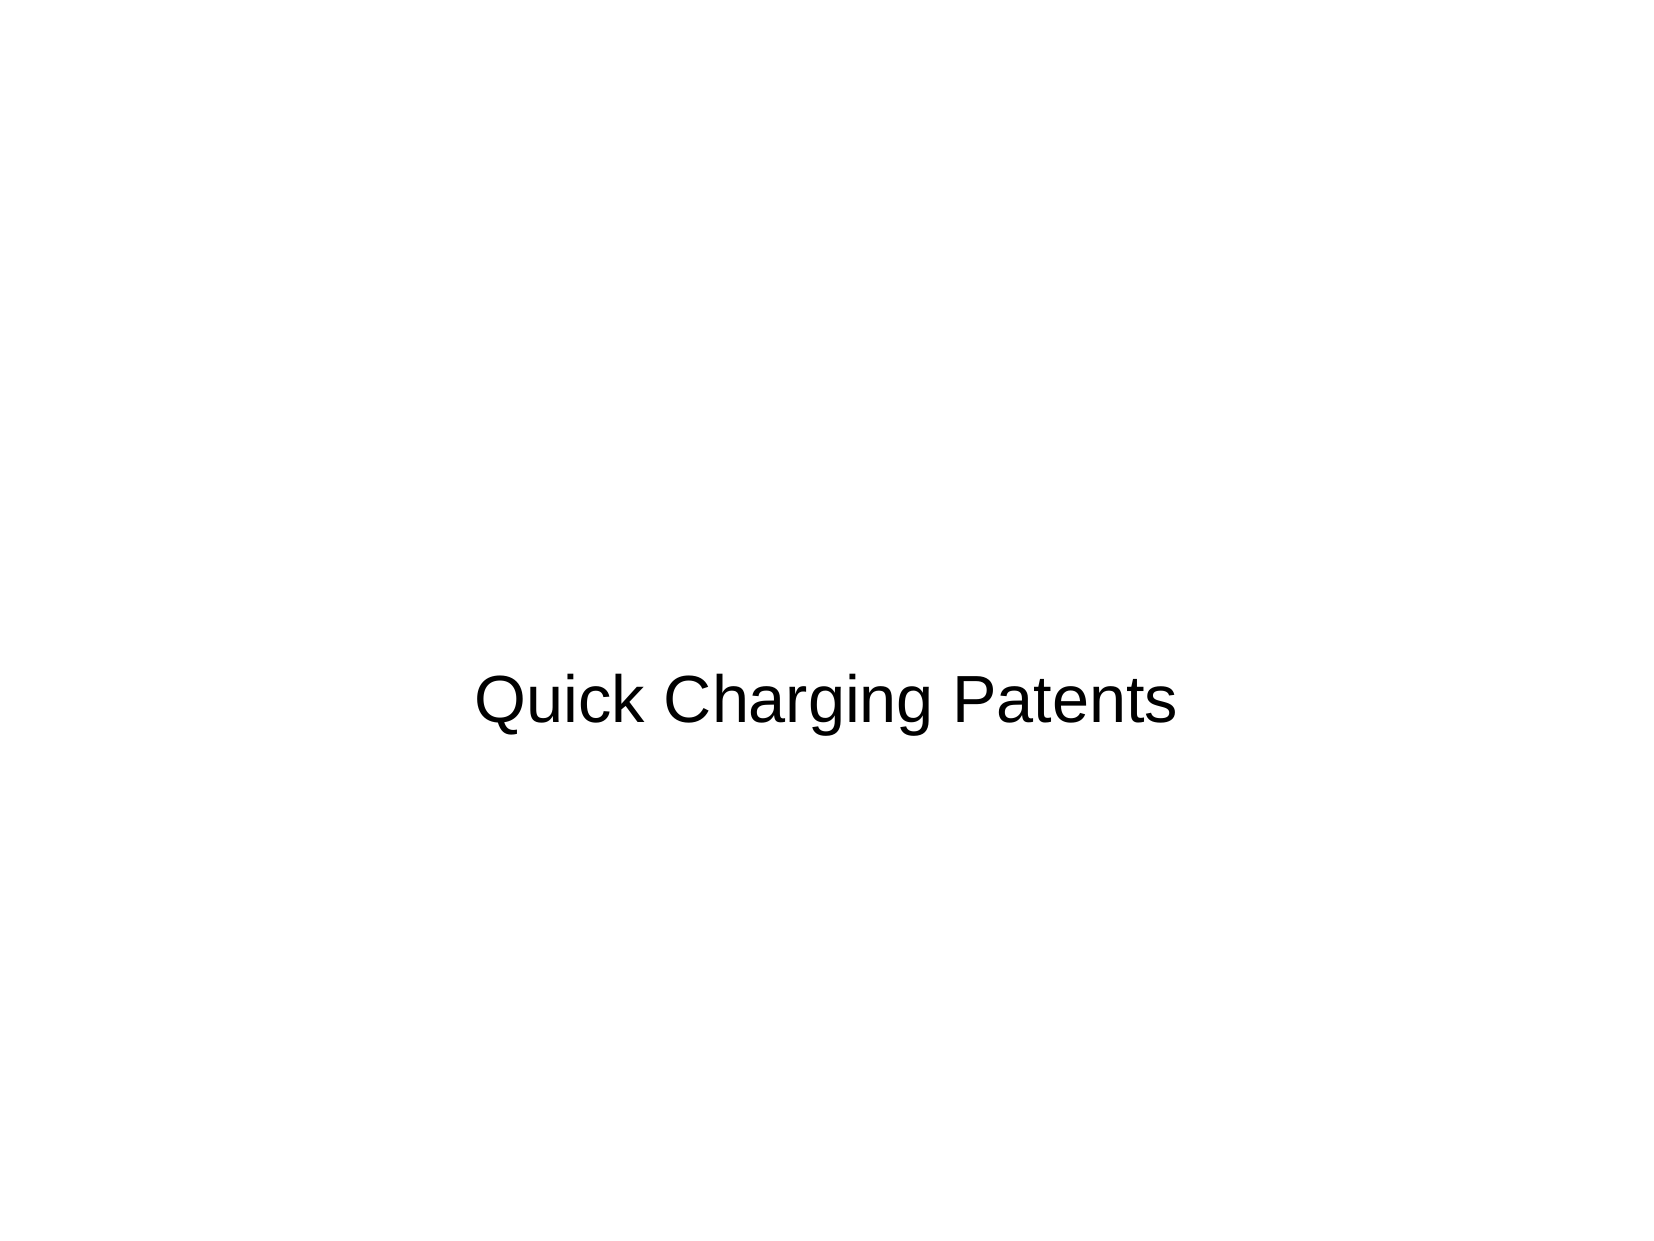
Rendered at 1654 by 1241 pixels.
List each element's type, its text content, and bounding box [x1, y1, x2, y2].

subtitle Quick Charging Patents [82, 290, 1571, 1109]
